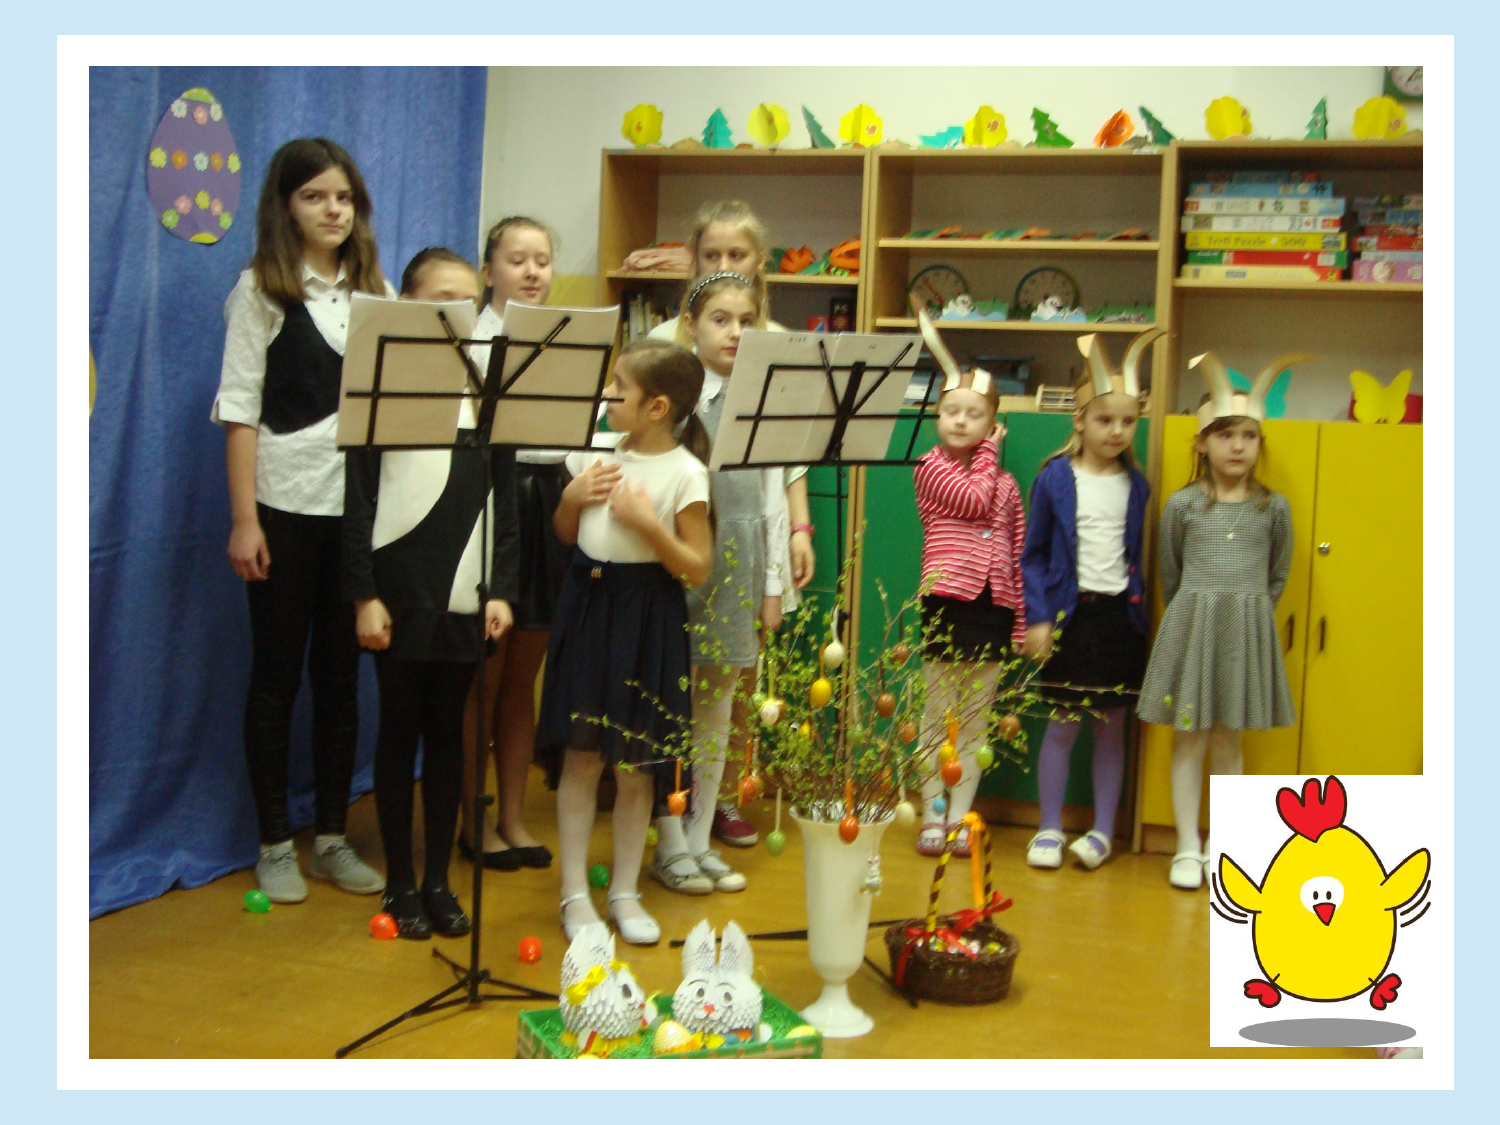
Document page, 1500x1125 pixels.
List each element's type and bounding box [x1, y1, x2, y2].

picture [88, 66, 1431, 1059]
